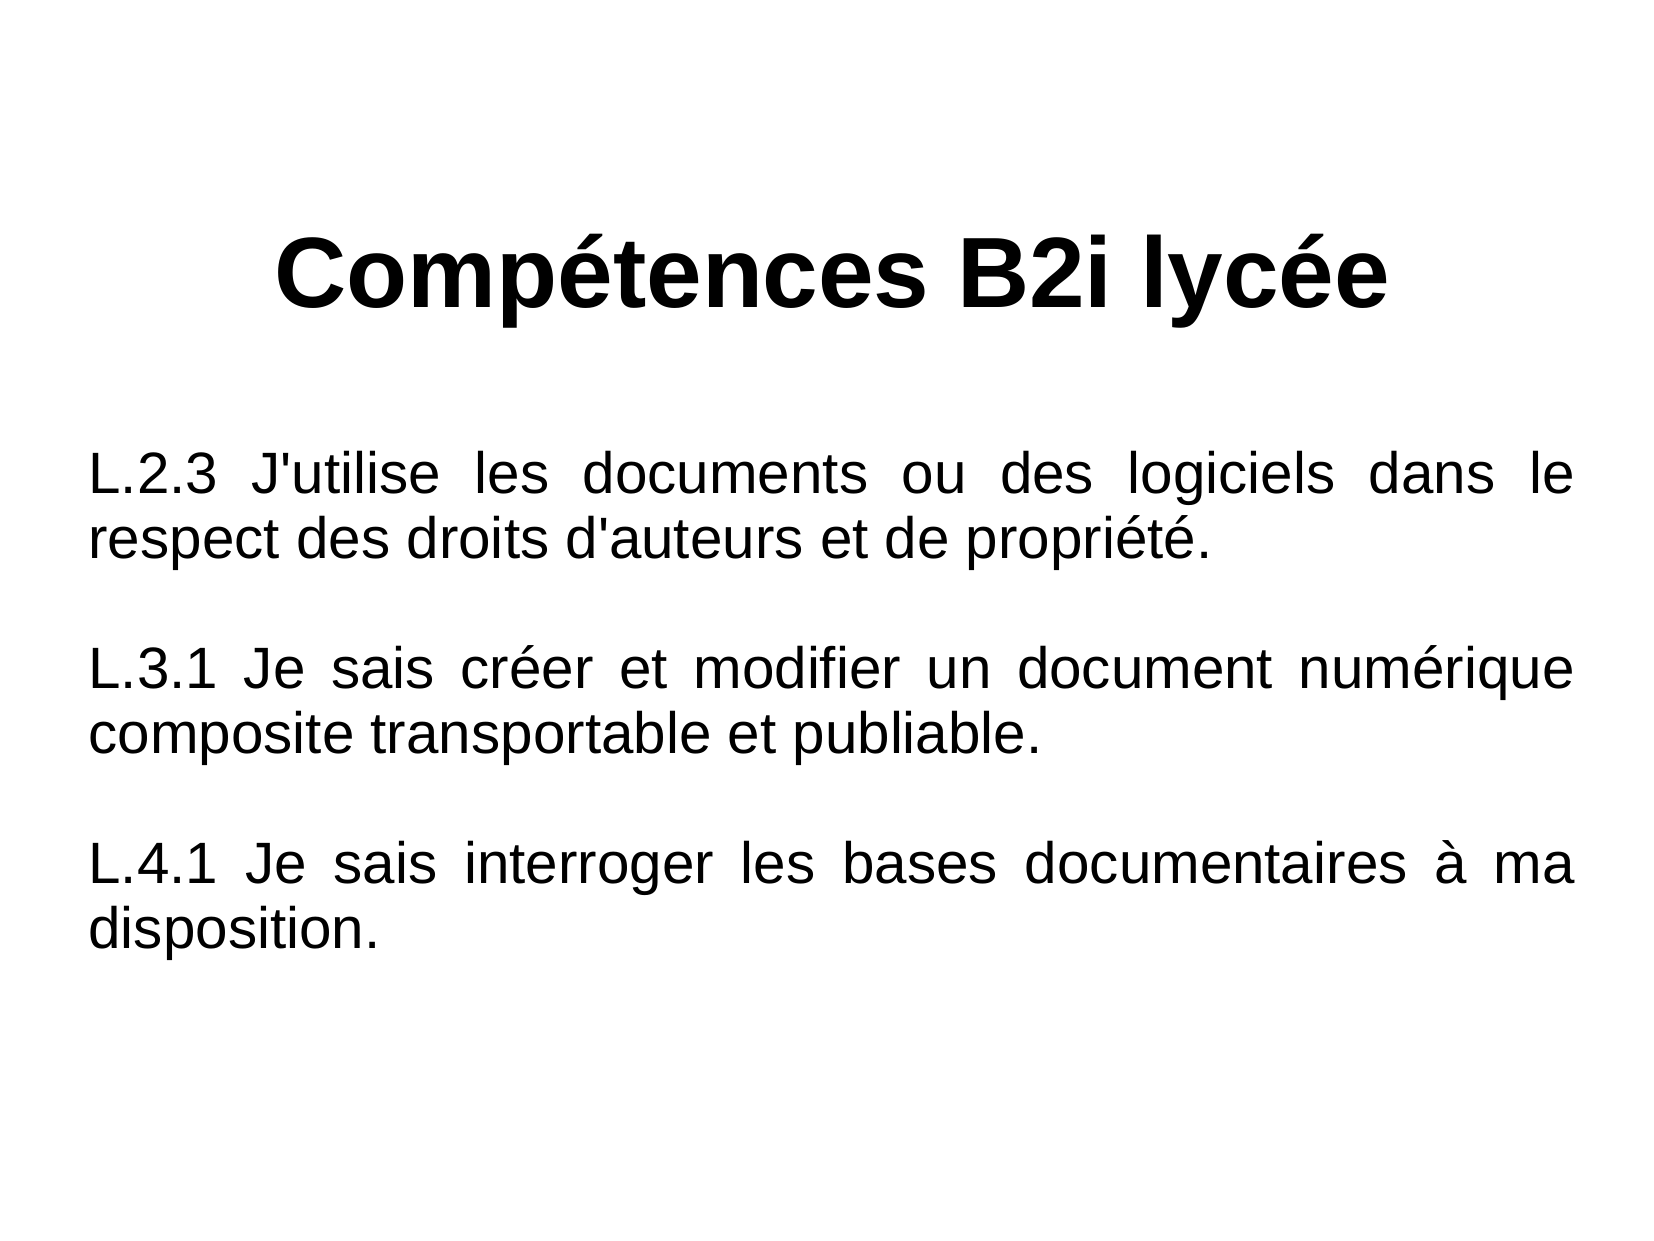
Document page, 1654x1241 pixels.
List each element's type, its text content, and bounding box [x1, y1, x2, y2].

subtitle Compétences B2i lycée L.2.3 J'utilise les documents ou des logiciels dans le respect des droits d'auteurs et de propriété. L.3.1 Je sais créer et modifier un document numérique composite transportable et publiable. L.4.1 Je sais interroger les bases documentaires à ma disposition. [88, 218, 1577, 1137]
